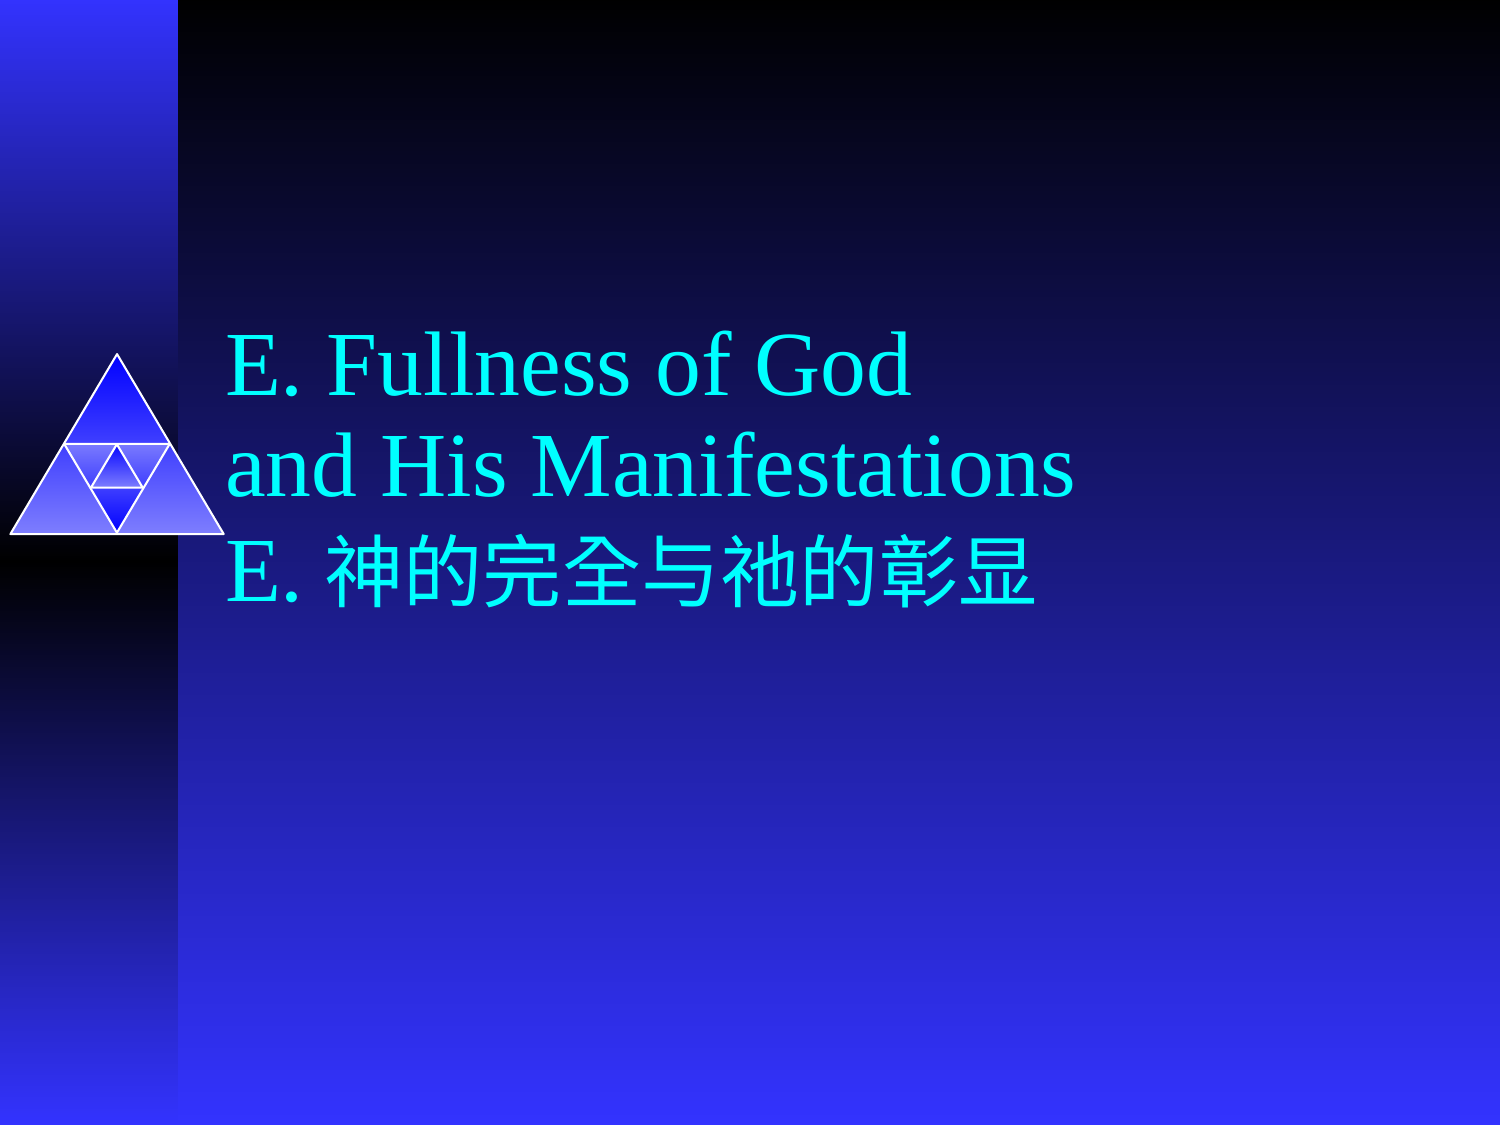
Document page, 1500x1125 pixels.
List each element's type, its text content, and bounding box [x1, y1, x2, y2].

title E. Fullness of God and His Manifestations E.神的完全与祂的彰显 [225, 312, 1463, 625]
